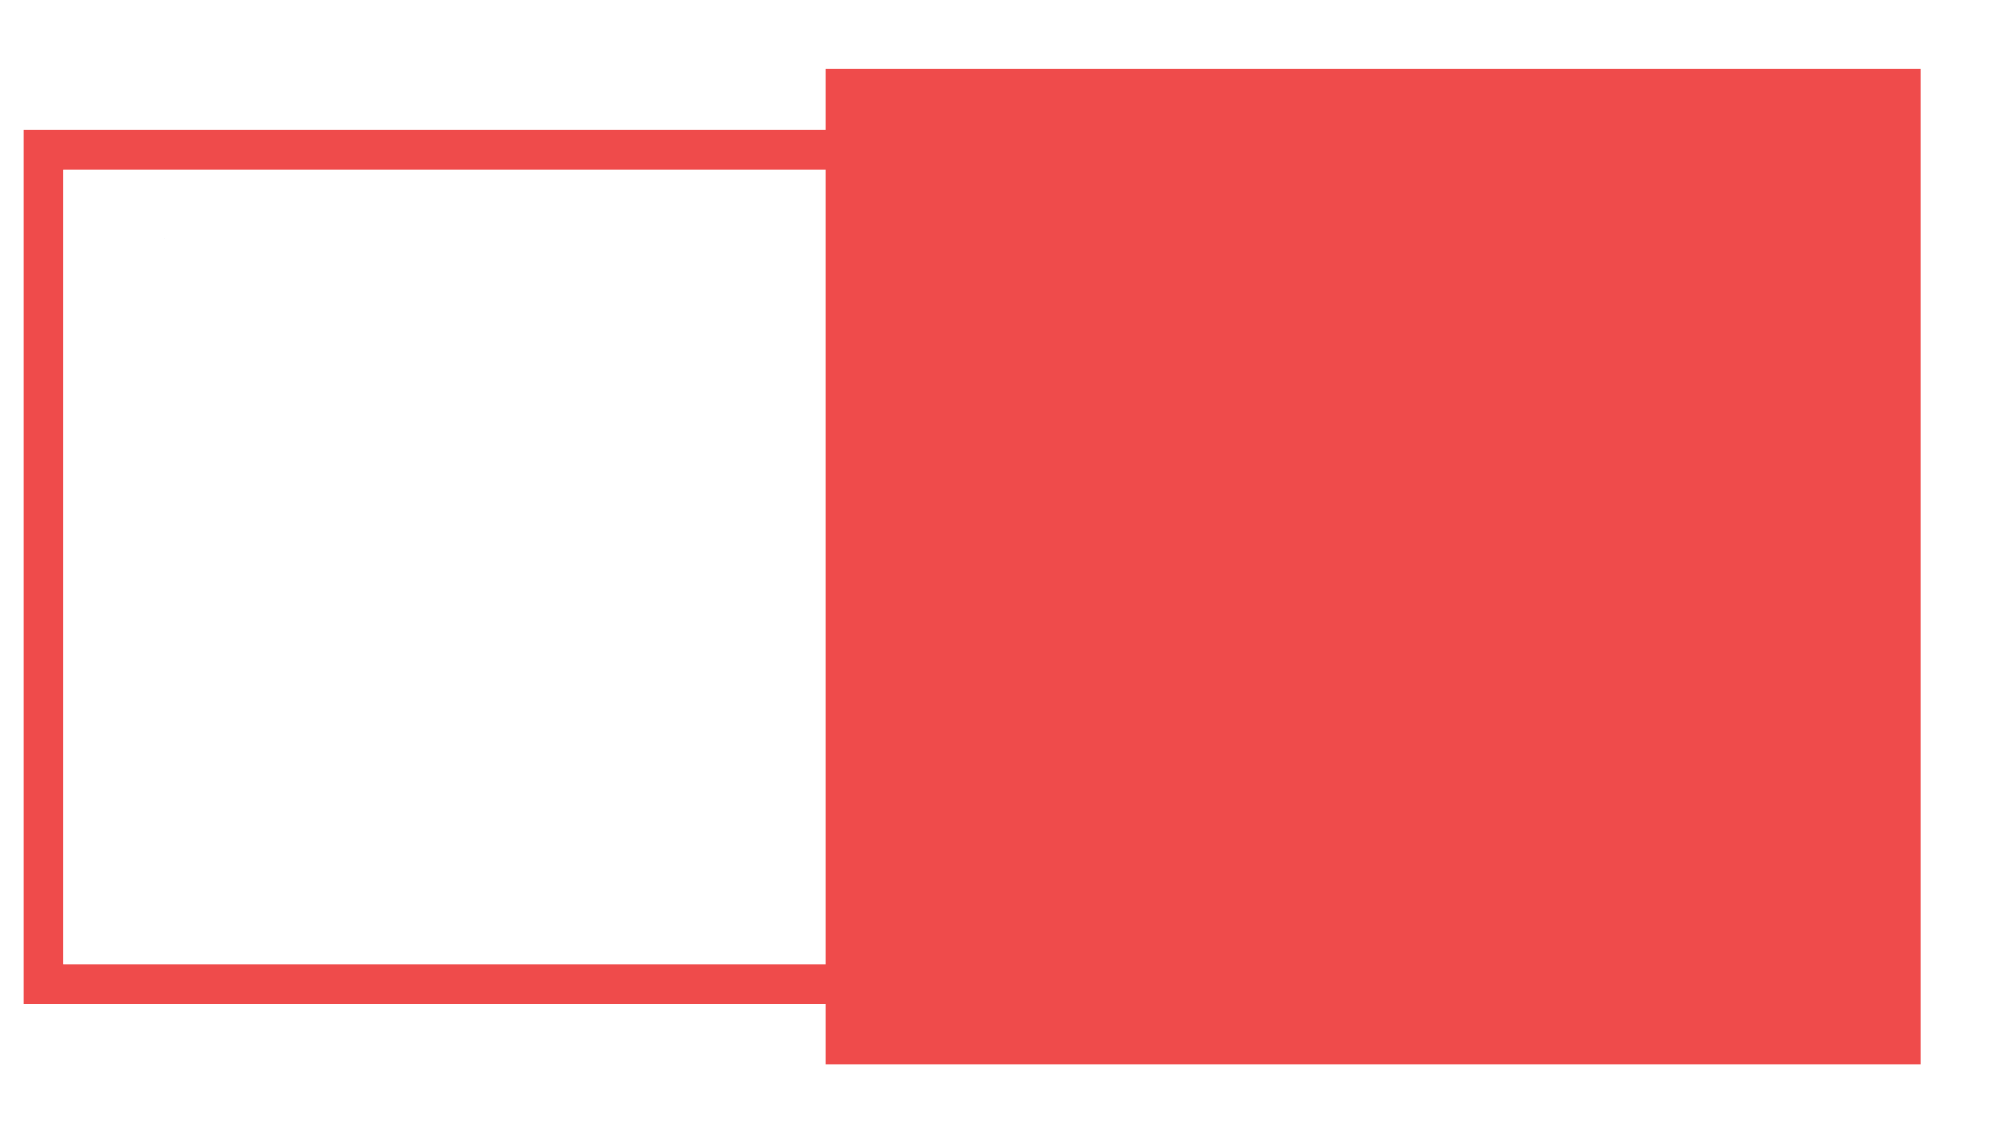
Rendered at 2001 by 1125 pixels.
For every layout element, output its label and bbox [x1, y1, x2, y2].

text_box [23, 68, 1921, 1065]
